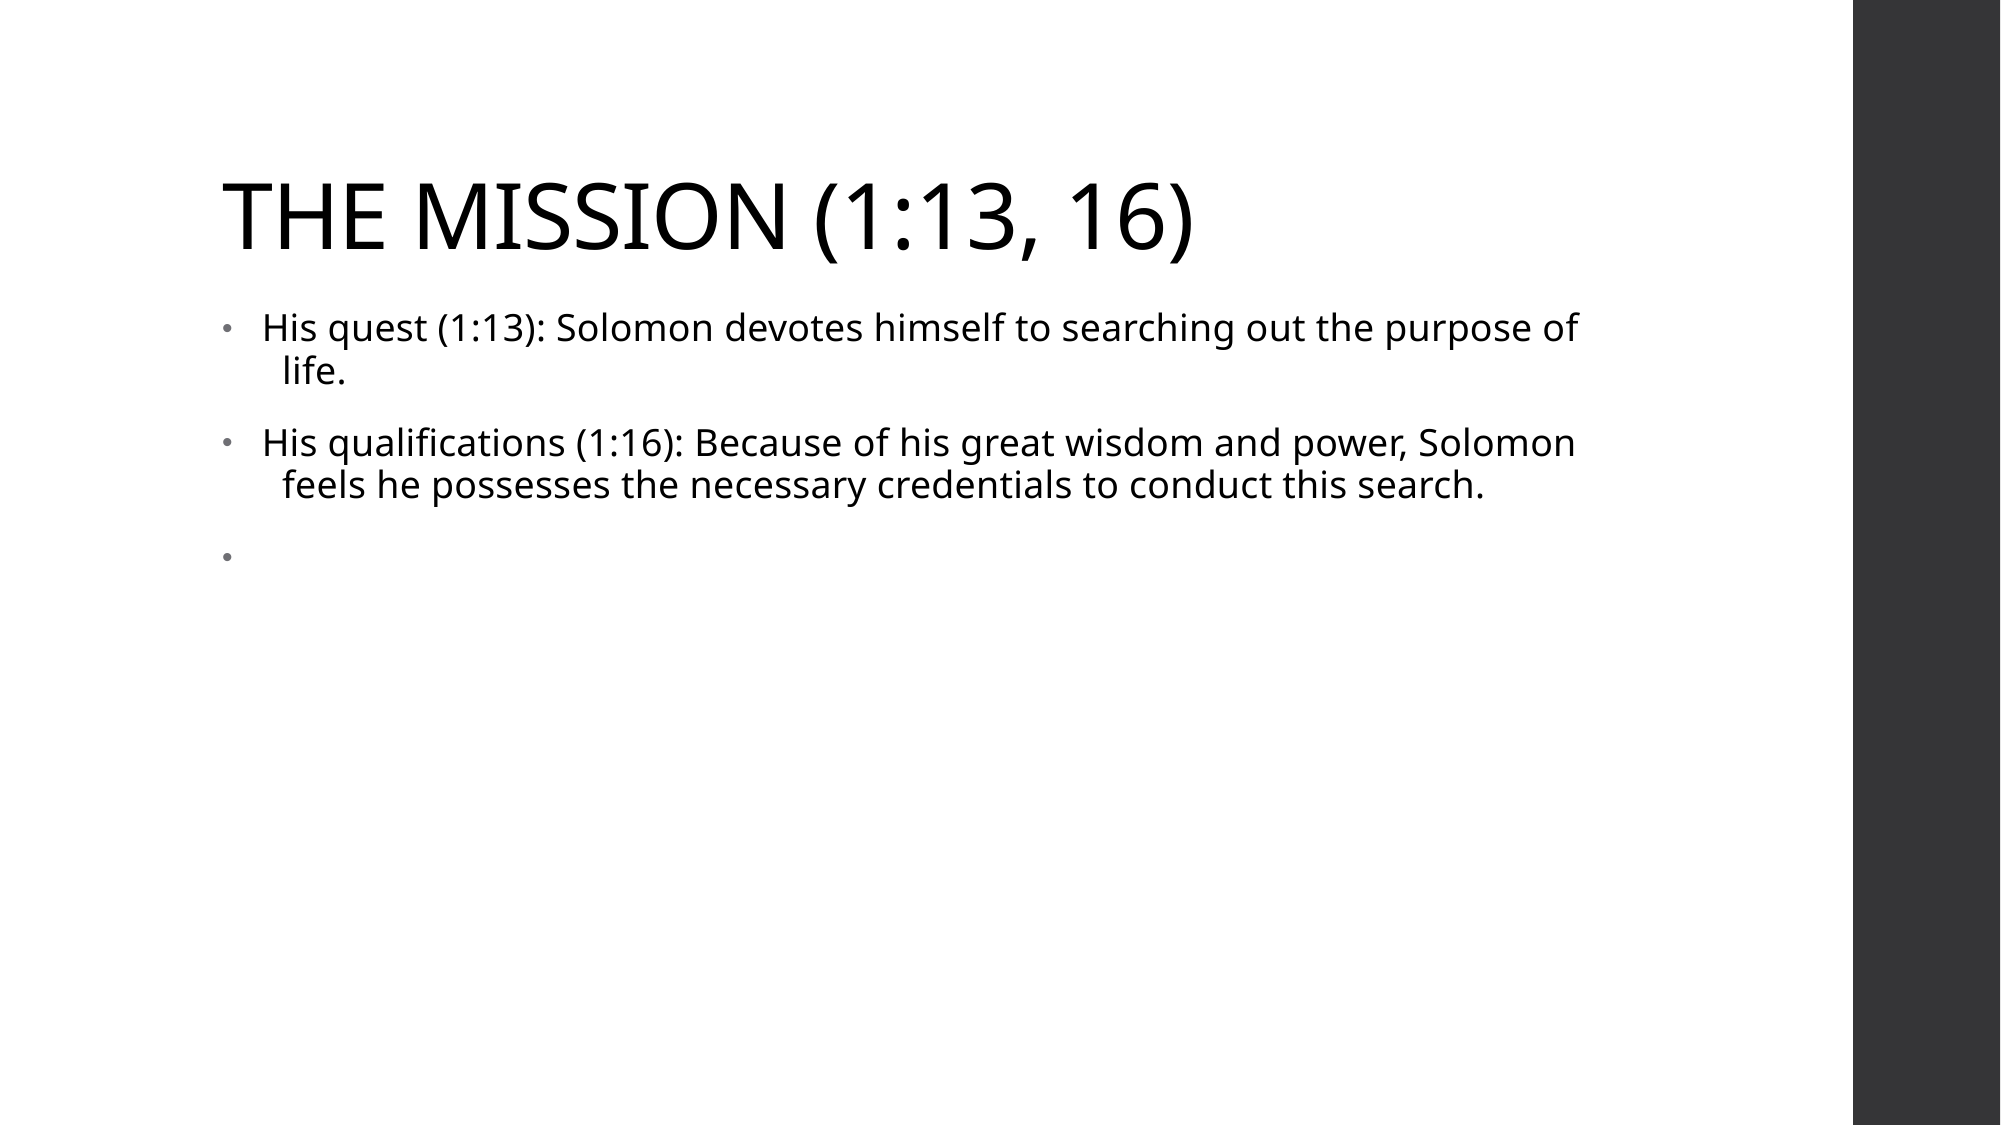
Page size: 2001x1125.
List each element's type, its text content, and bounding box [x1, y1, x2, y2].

list His quest (1:13): Solomon devotes himself to searching out the purpose of life. His qualifications (1:16): Because of his great wisdom and power, Solomon feels he possesses the necessary credentials to conduct this search. [206, 299, 1617, 1014]
title THE MISSION (1:13, 16) [206, 60, 1797, 278]
